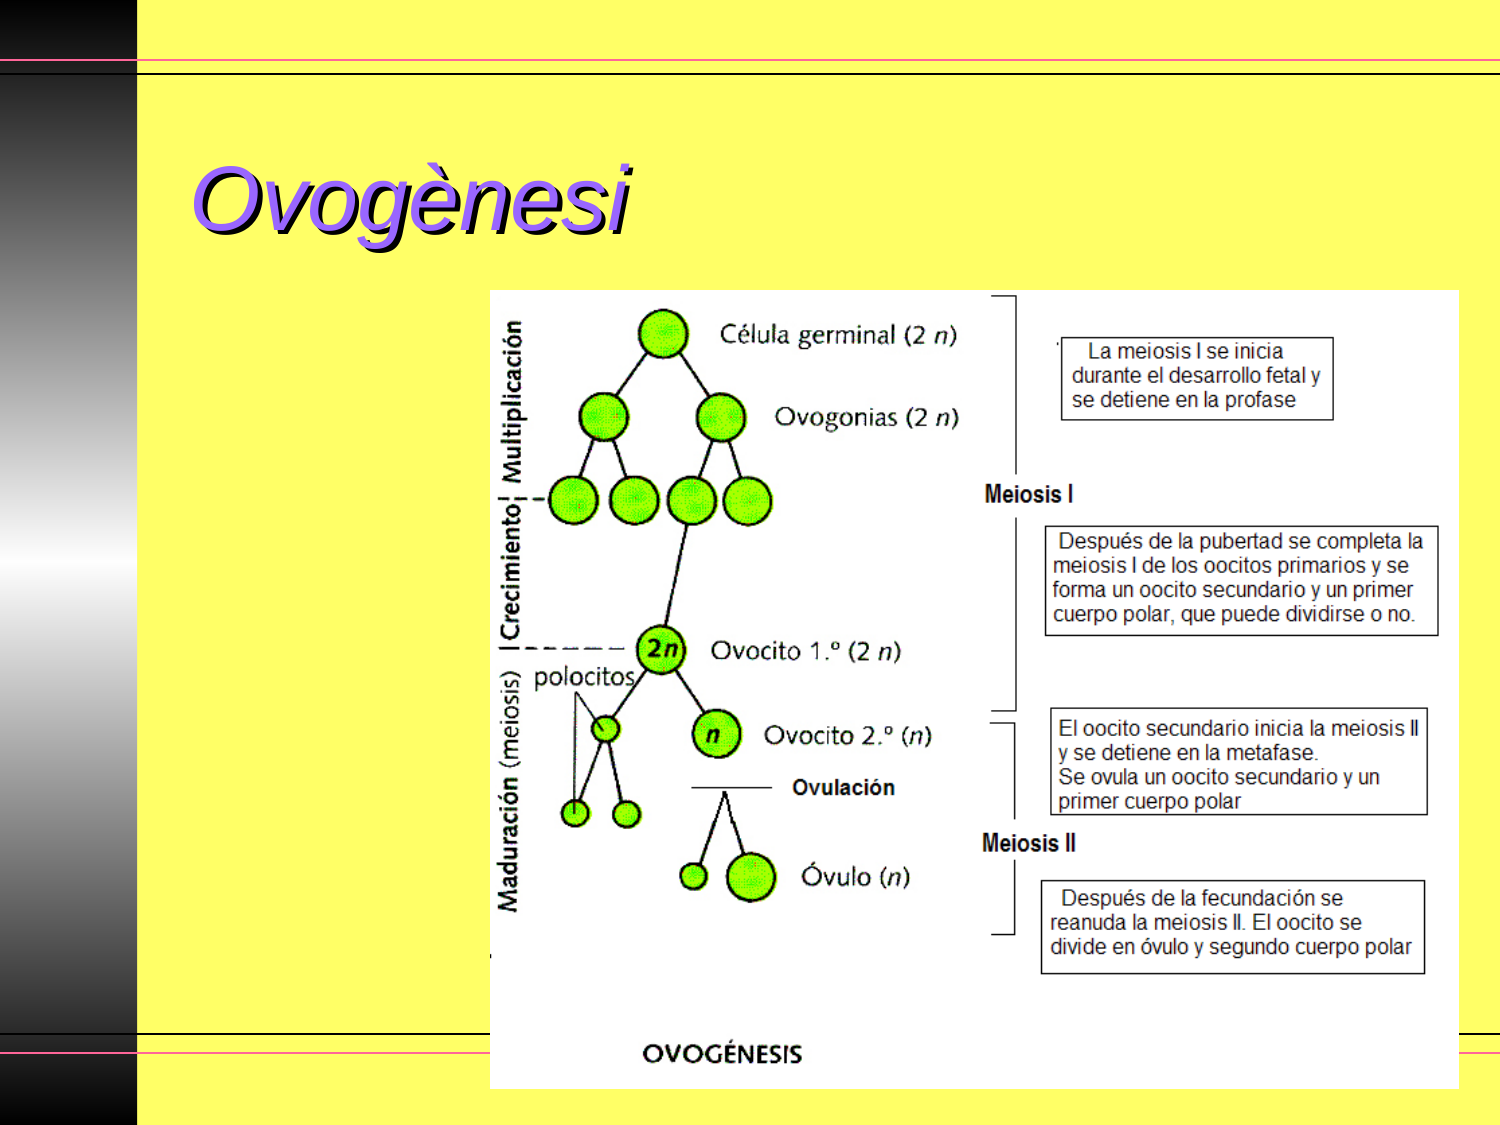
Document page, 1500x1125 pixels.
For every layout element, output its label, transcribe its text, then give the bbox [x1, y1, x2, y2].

picture [490, 290, 1459, 1089]
title Ovogènesi [174, 99, 1450, 288]
